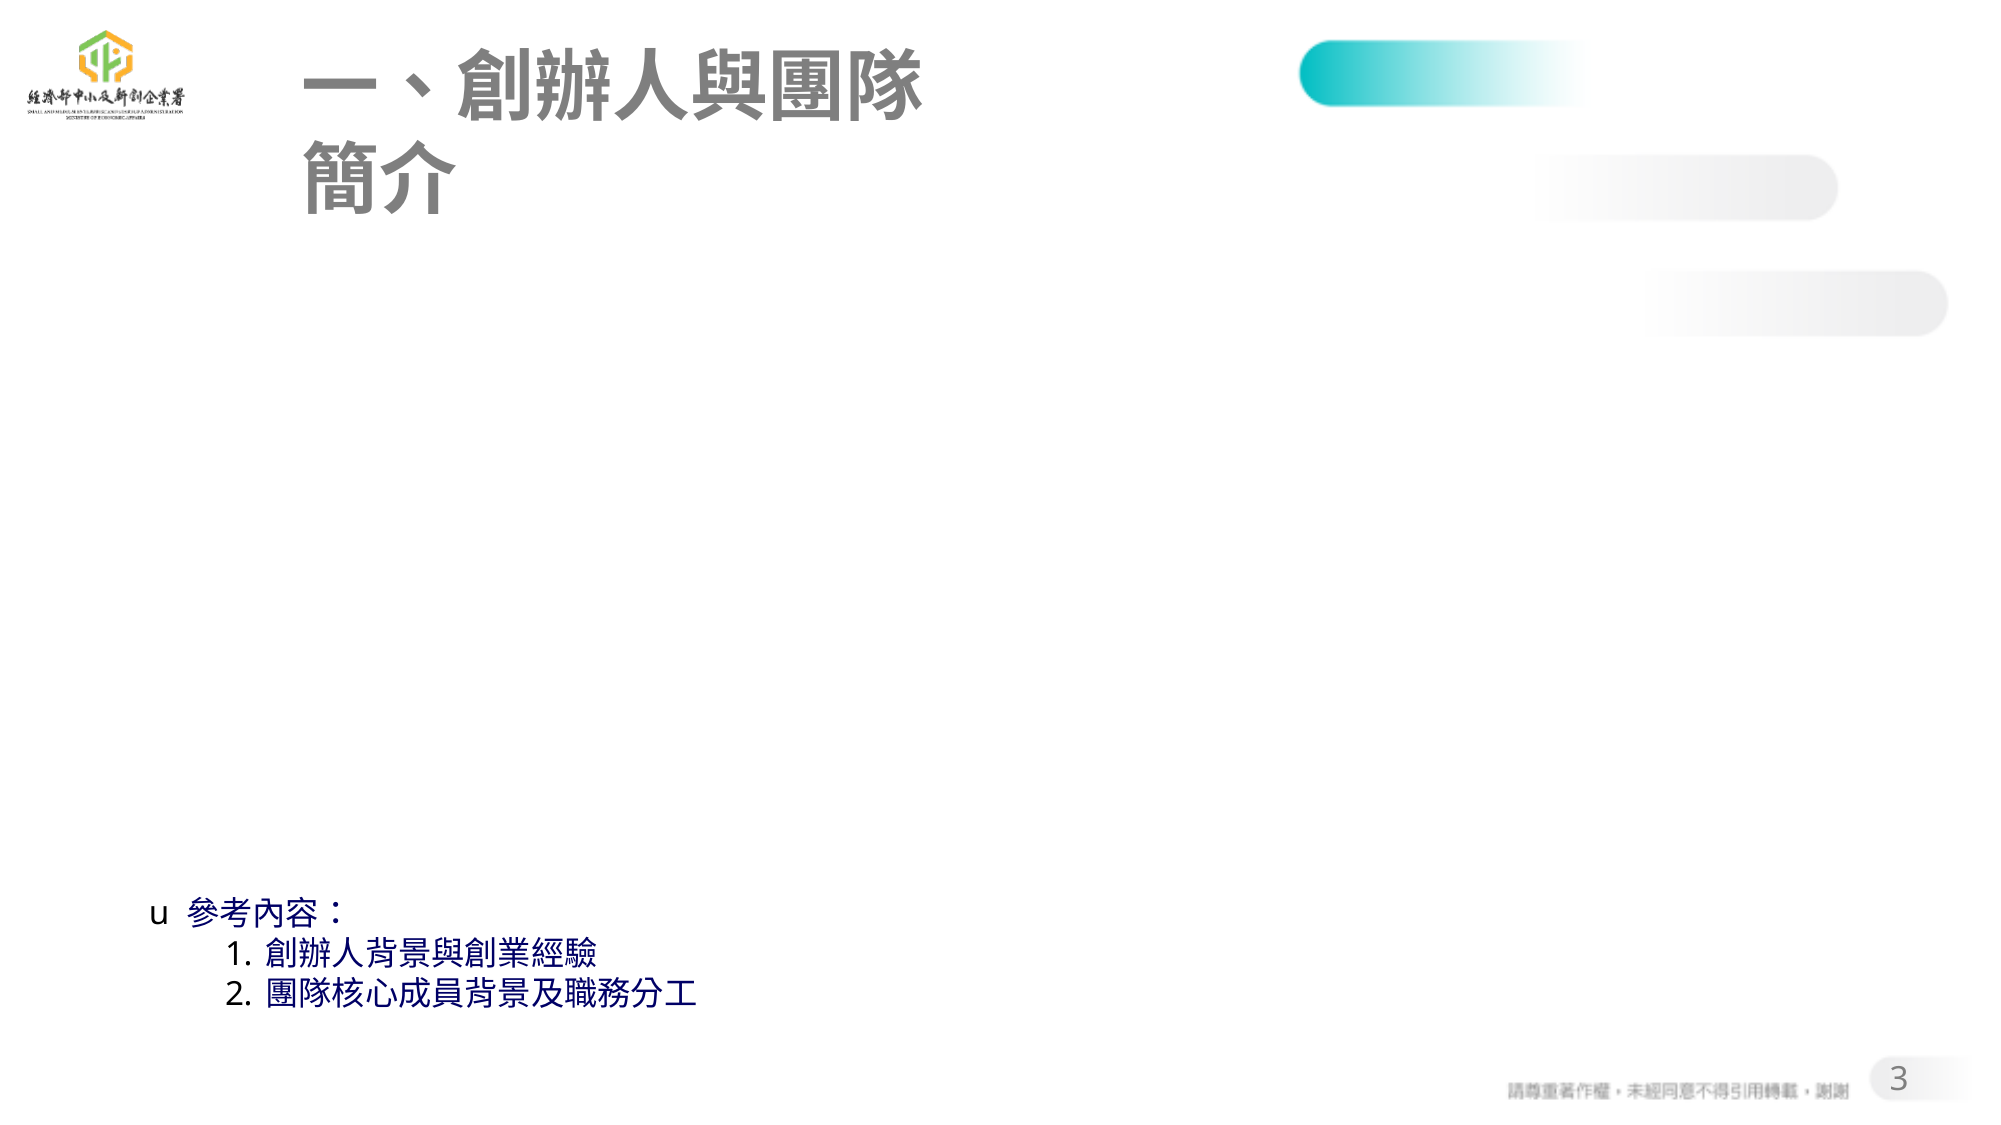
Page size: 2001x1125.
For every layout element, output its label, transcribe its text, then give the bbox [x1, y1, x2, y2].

text_box 參考內容： 創辦人背景與創業經驗 團隊核心成員背景及職務分工 [133, 884, 681, 1022]
text_box 3 [1874, 1049, 1953, 1110]
title 一、創辦人與團隊簡介 [286, 28, 1394, 109]
